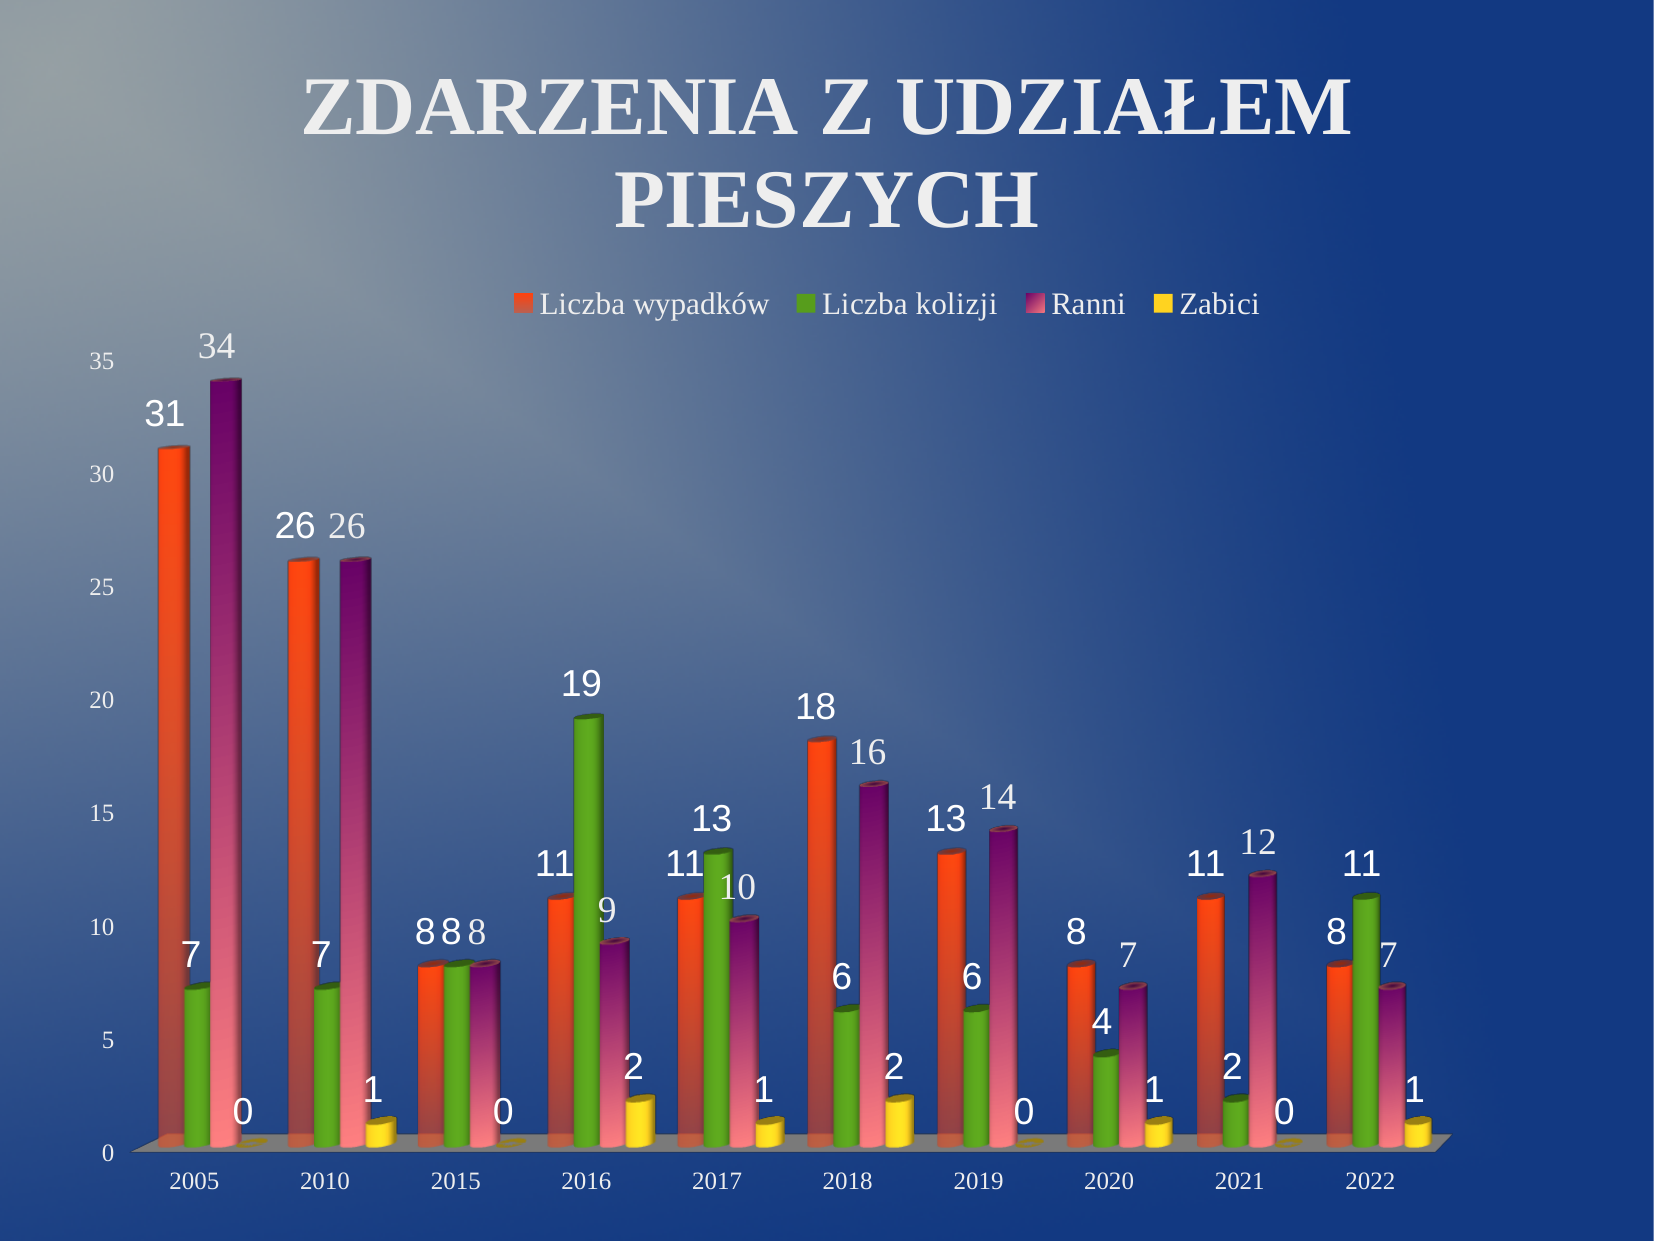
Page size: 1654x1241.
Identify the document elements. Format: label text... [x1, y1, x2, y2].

title ZDARZENIA Z UDZIAŁEM PIESZYCH [82, 29, 1571, 276]
picture [0, 0, 1654, 1241]
chart [23, 275, 1548, 1198]
